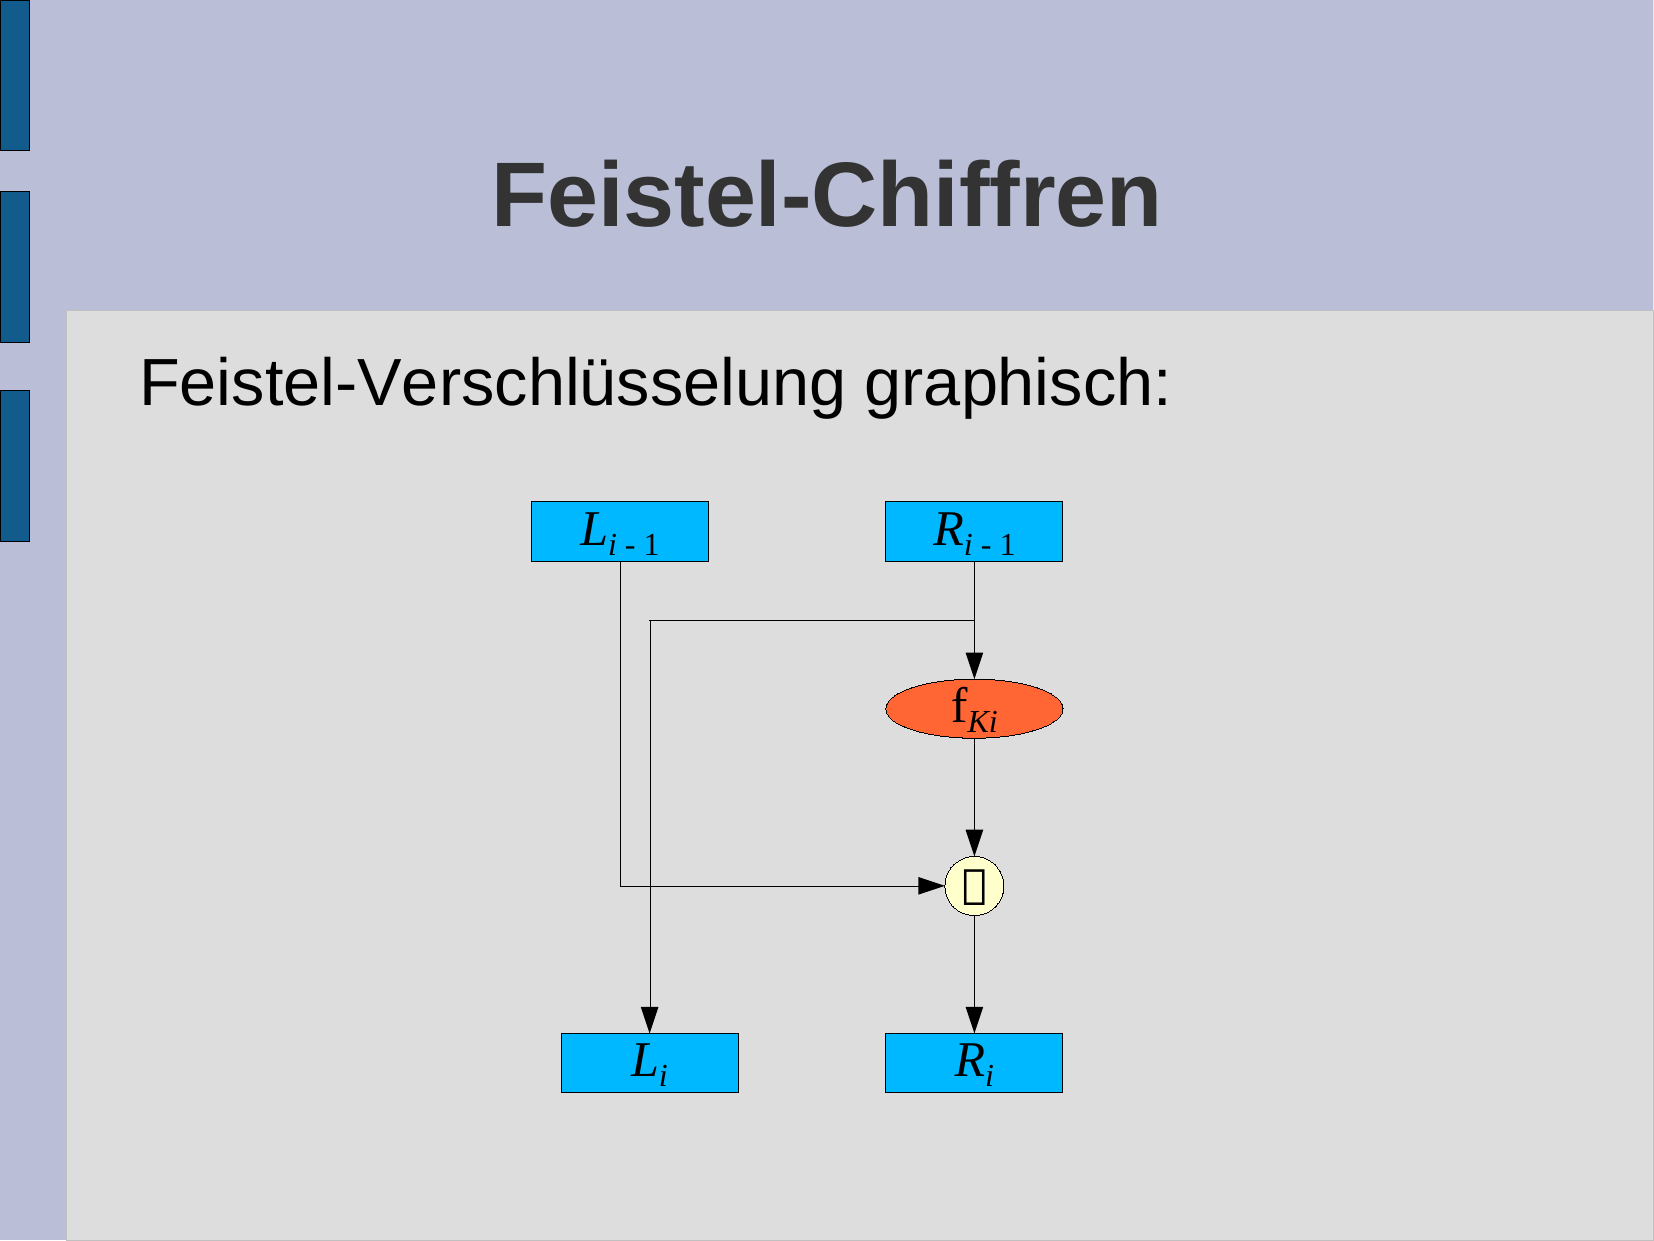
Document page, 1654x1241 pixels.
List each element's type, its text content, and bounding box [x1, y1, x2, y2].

text_box Li - 1 [531, 501, 709, 562]
text_box Ri [885, 1033, 1063, 1093]
text_box fKi [885, 679, 1064, 739]
text_box  [944, 856, 1004, 916]
text_box Li [561, 1033, 739, 1093]
list Feistel-Verschlüsselung graphisch: [121, 344, 1534, 1127]
text_box Ri - 1 [885, 501, 1063, 562]
title Feistel-Chiffren [121, 91, 1534, 299]
